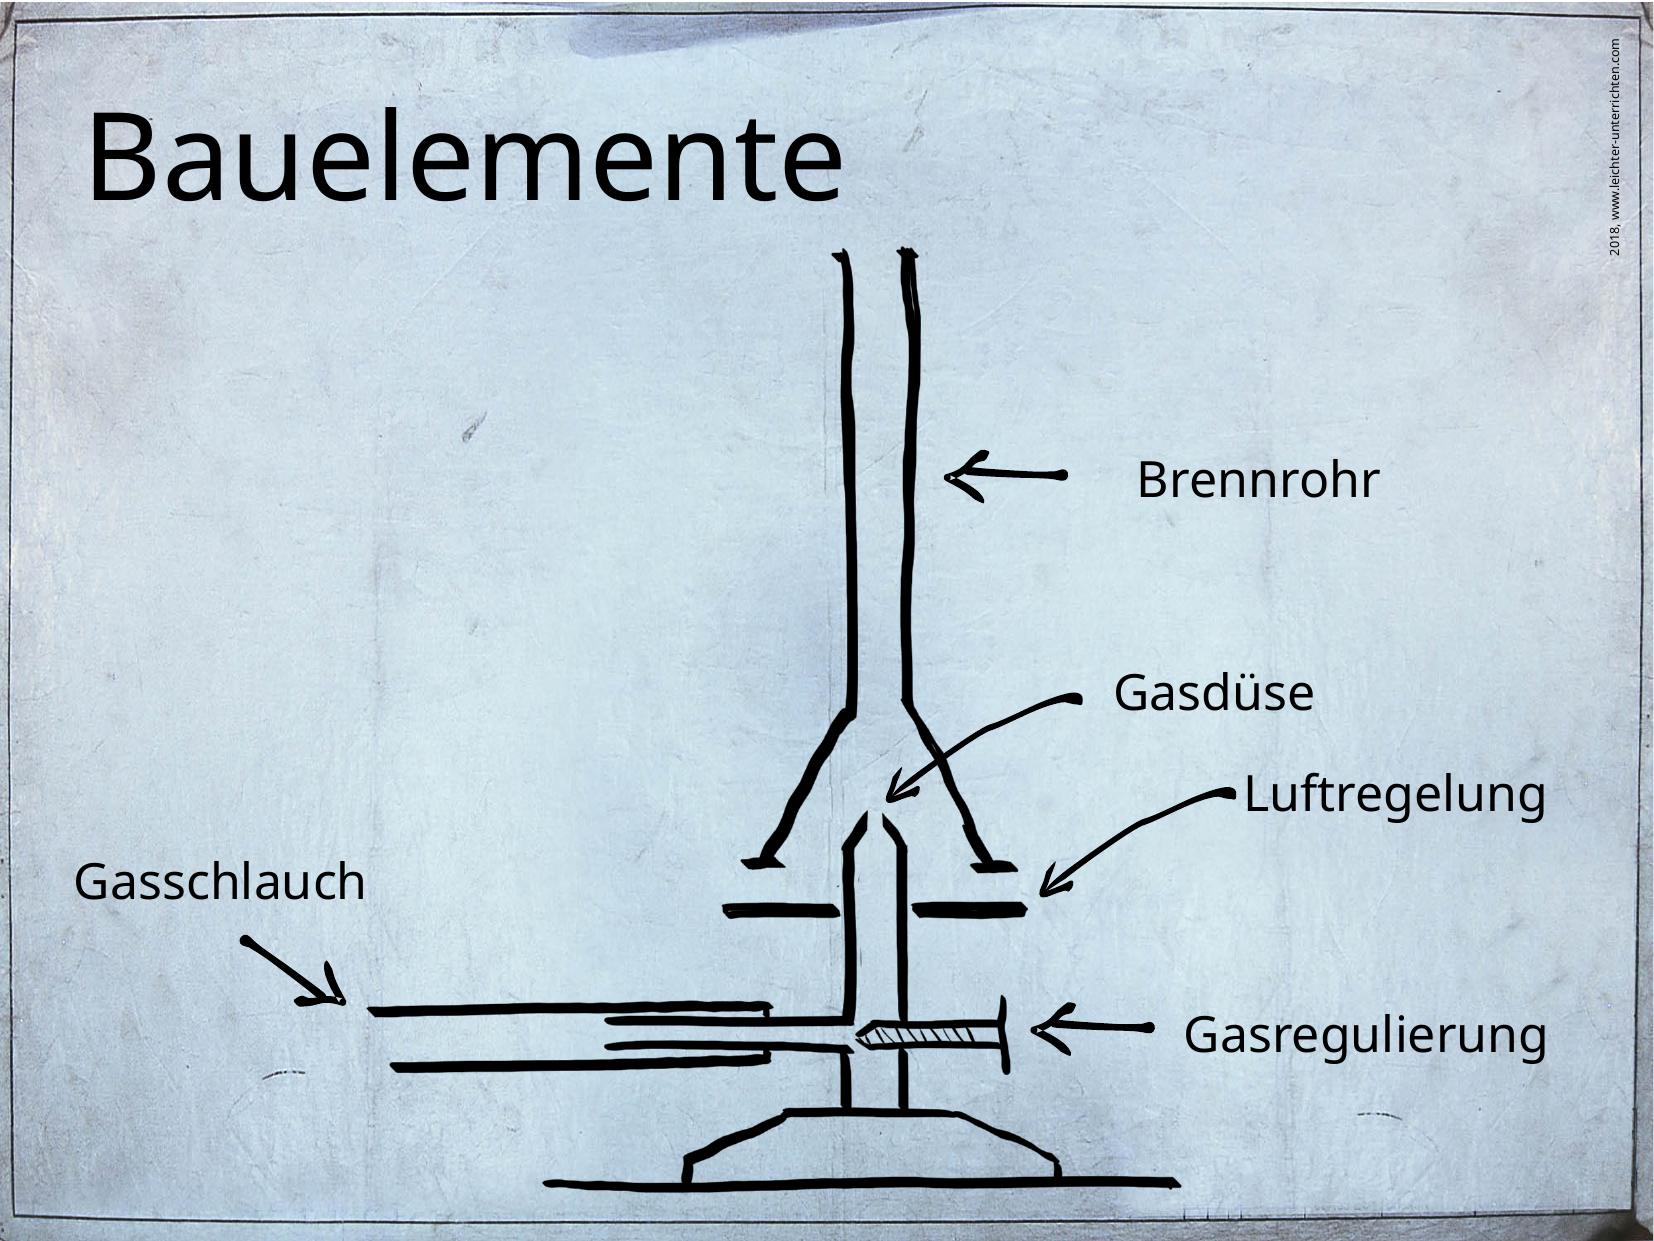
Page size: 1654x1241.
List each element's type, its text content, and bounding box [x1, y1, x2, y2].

text_box Gasschlauch [59, 838, 438, 933]
text_box Brennrohr [1122, 437, 1595, 544]
picture [0, 2, 1654, 1241]
text_box Gasdüse [1098, 649, 1489, 738]
text_box Gasregulierung [1169, 992, 1595, 1087]
text_box Luftregelung [1228, 750, 1619, 839]
title Bauelemente [82, 49, 1571, 257]
